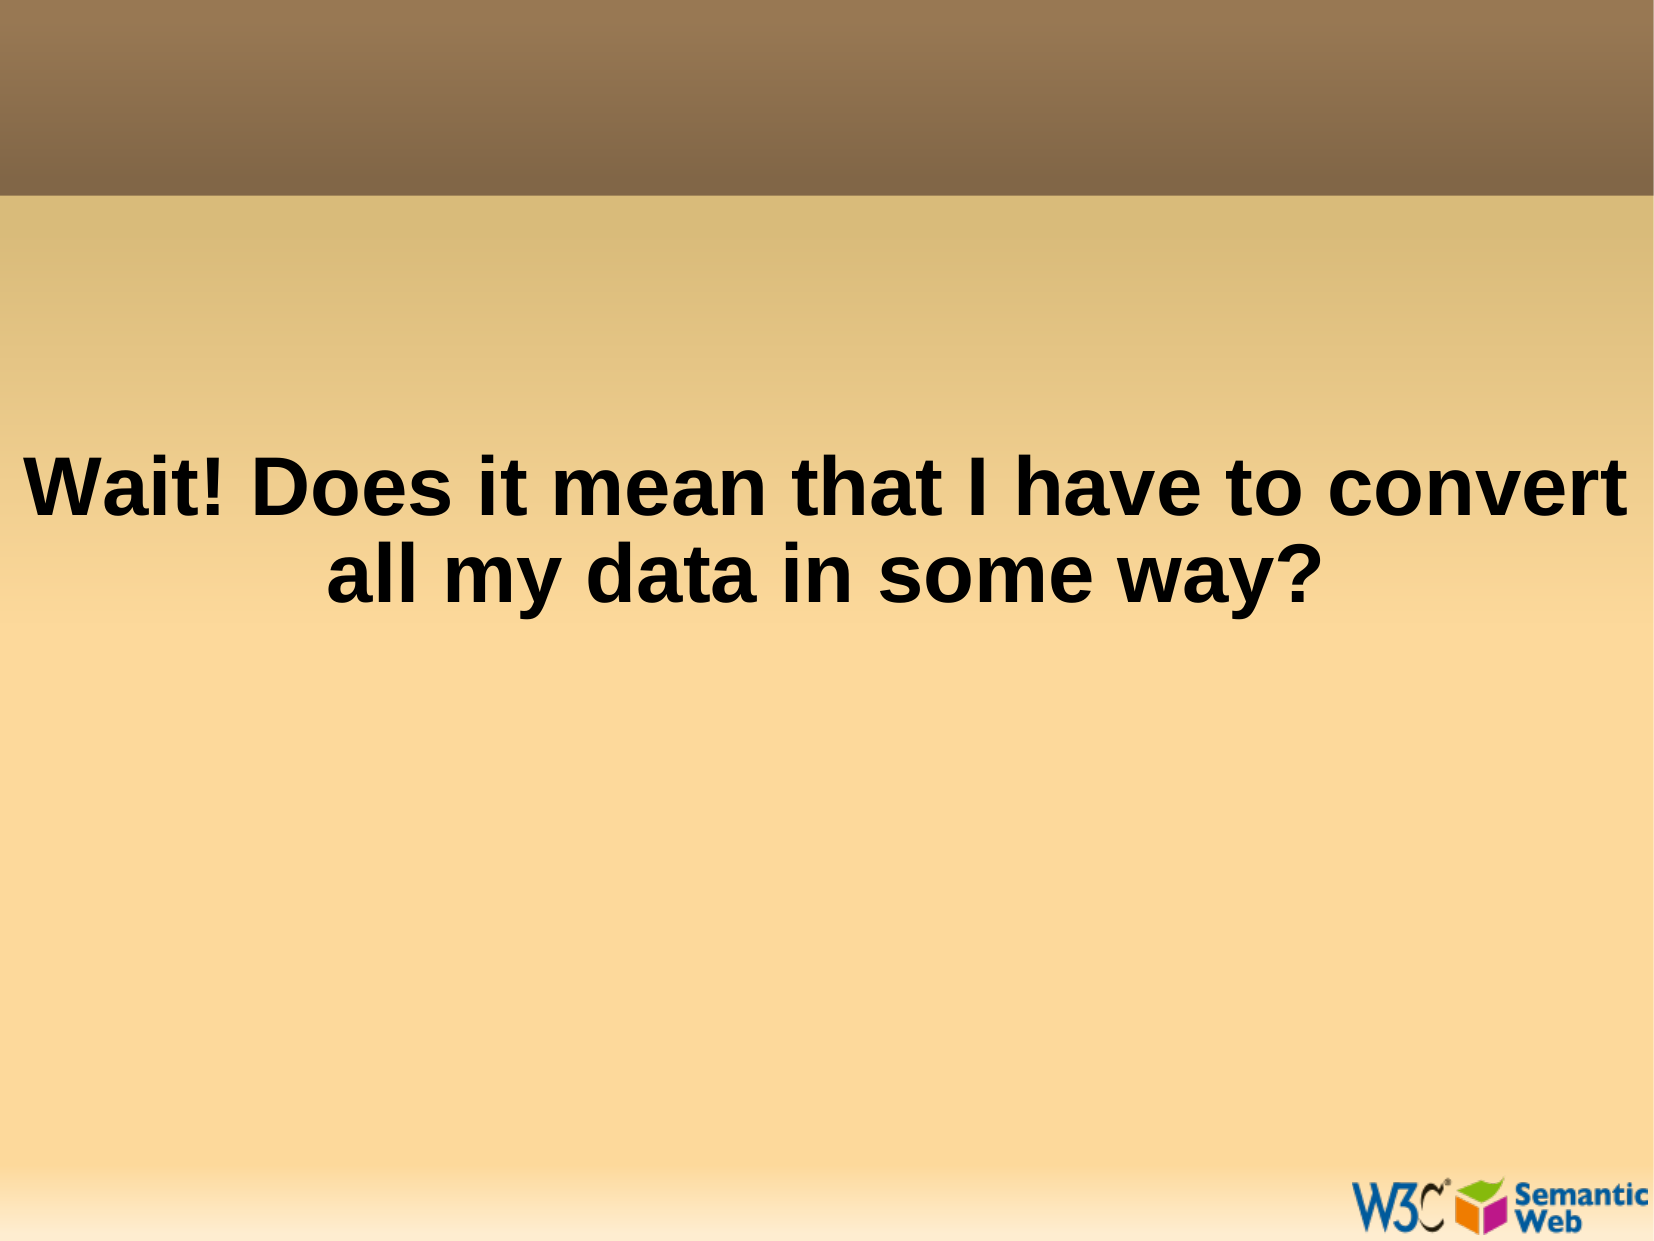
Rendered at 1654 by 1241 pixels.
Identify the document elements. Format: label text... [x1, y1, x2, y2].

title Wait! Does it mean that I have to convert all my data in some way? [0, 432, 1654, 628]
picture [0, 628, 1654, 1241]
picture [0, 0, 1654, 432]
